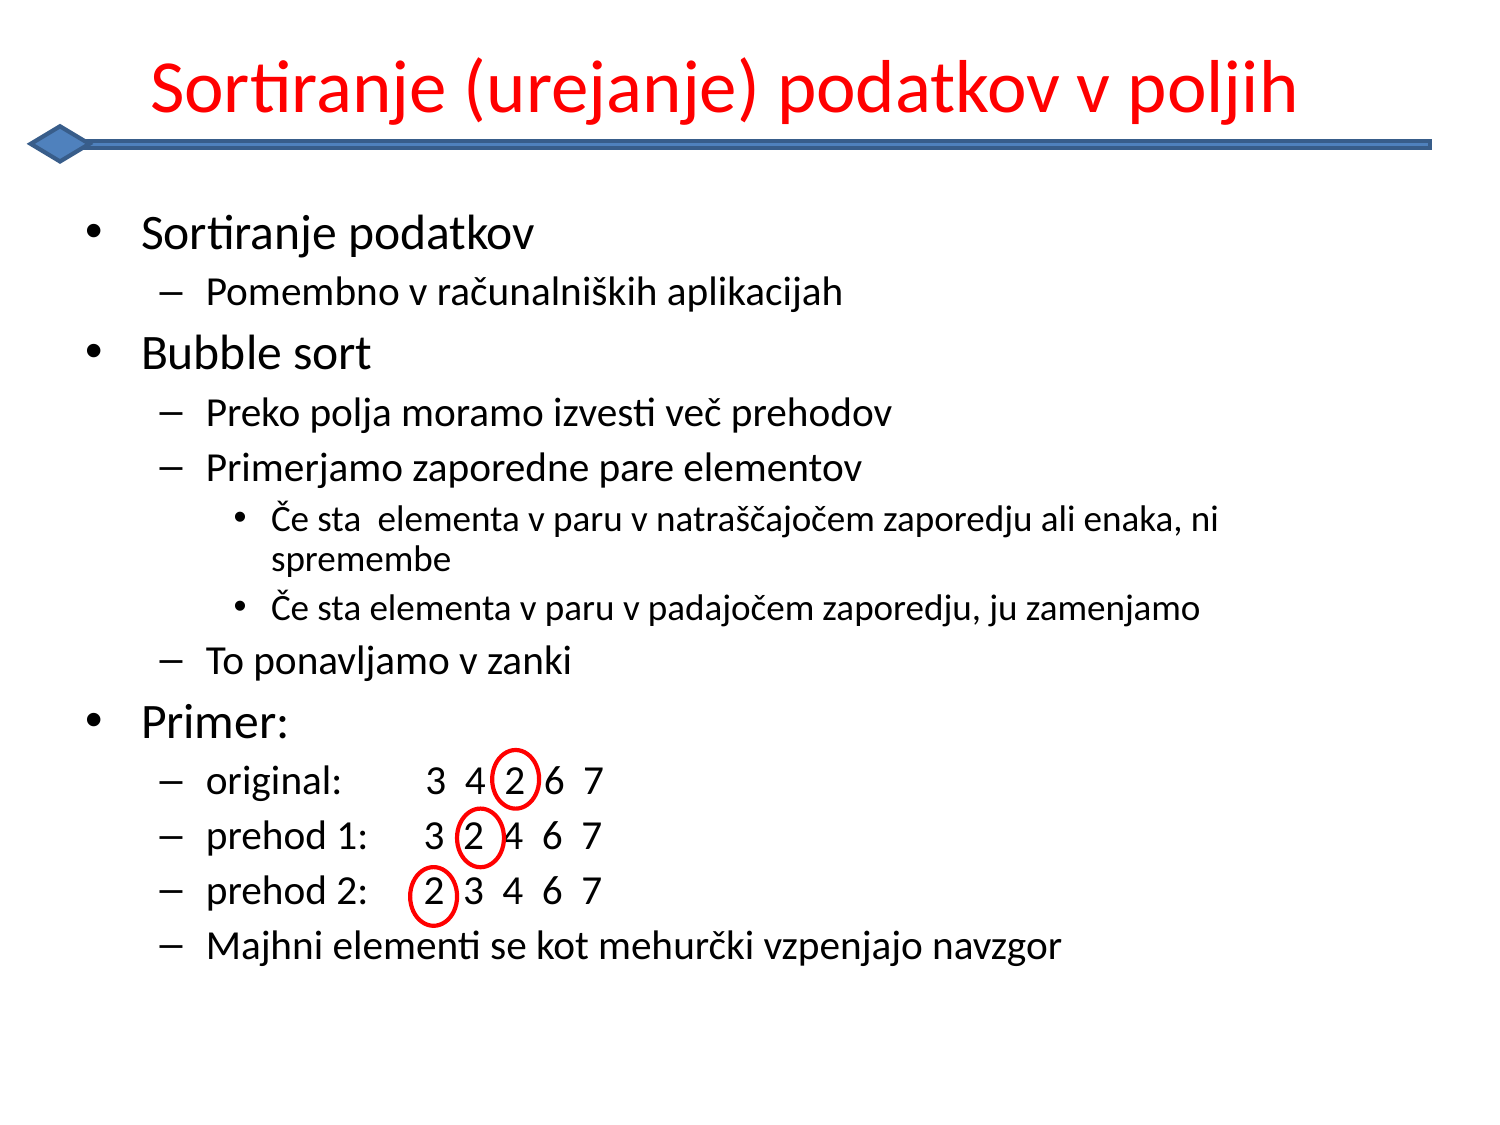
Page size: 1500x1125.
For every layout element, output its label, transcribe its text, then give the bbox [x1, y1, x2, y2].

title Sortiranje (urejanje) podatkov v poljih [75, 0, 1426, 180]
list Sortiranje podatkov Pomembno v računalniških aplikacijah Bubble sort Preko polja moramo izvesti več prehodov Primerjamo zaporedne pare elementov Če sta elementa v paru v natraščajočem zaporedju ali enaka, ni spremembe Če sta elementa v paru v padajočem zaporedju, ju zamenjamo To ponavljamo v zanki Primer: original: 3 4 2 6 7 prehod 1: 3 2 4 6 7 prehod 2: 2 3 4 6 7 Majhni elementi se kot mehurčki vzpenjajo navzgor [70, 199, 1421, 985]
